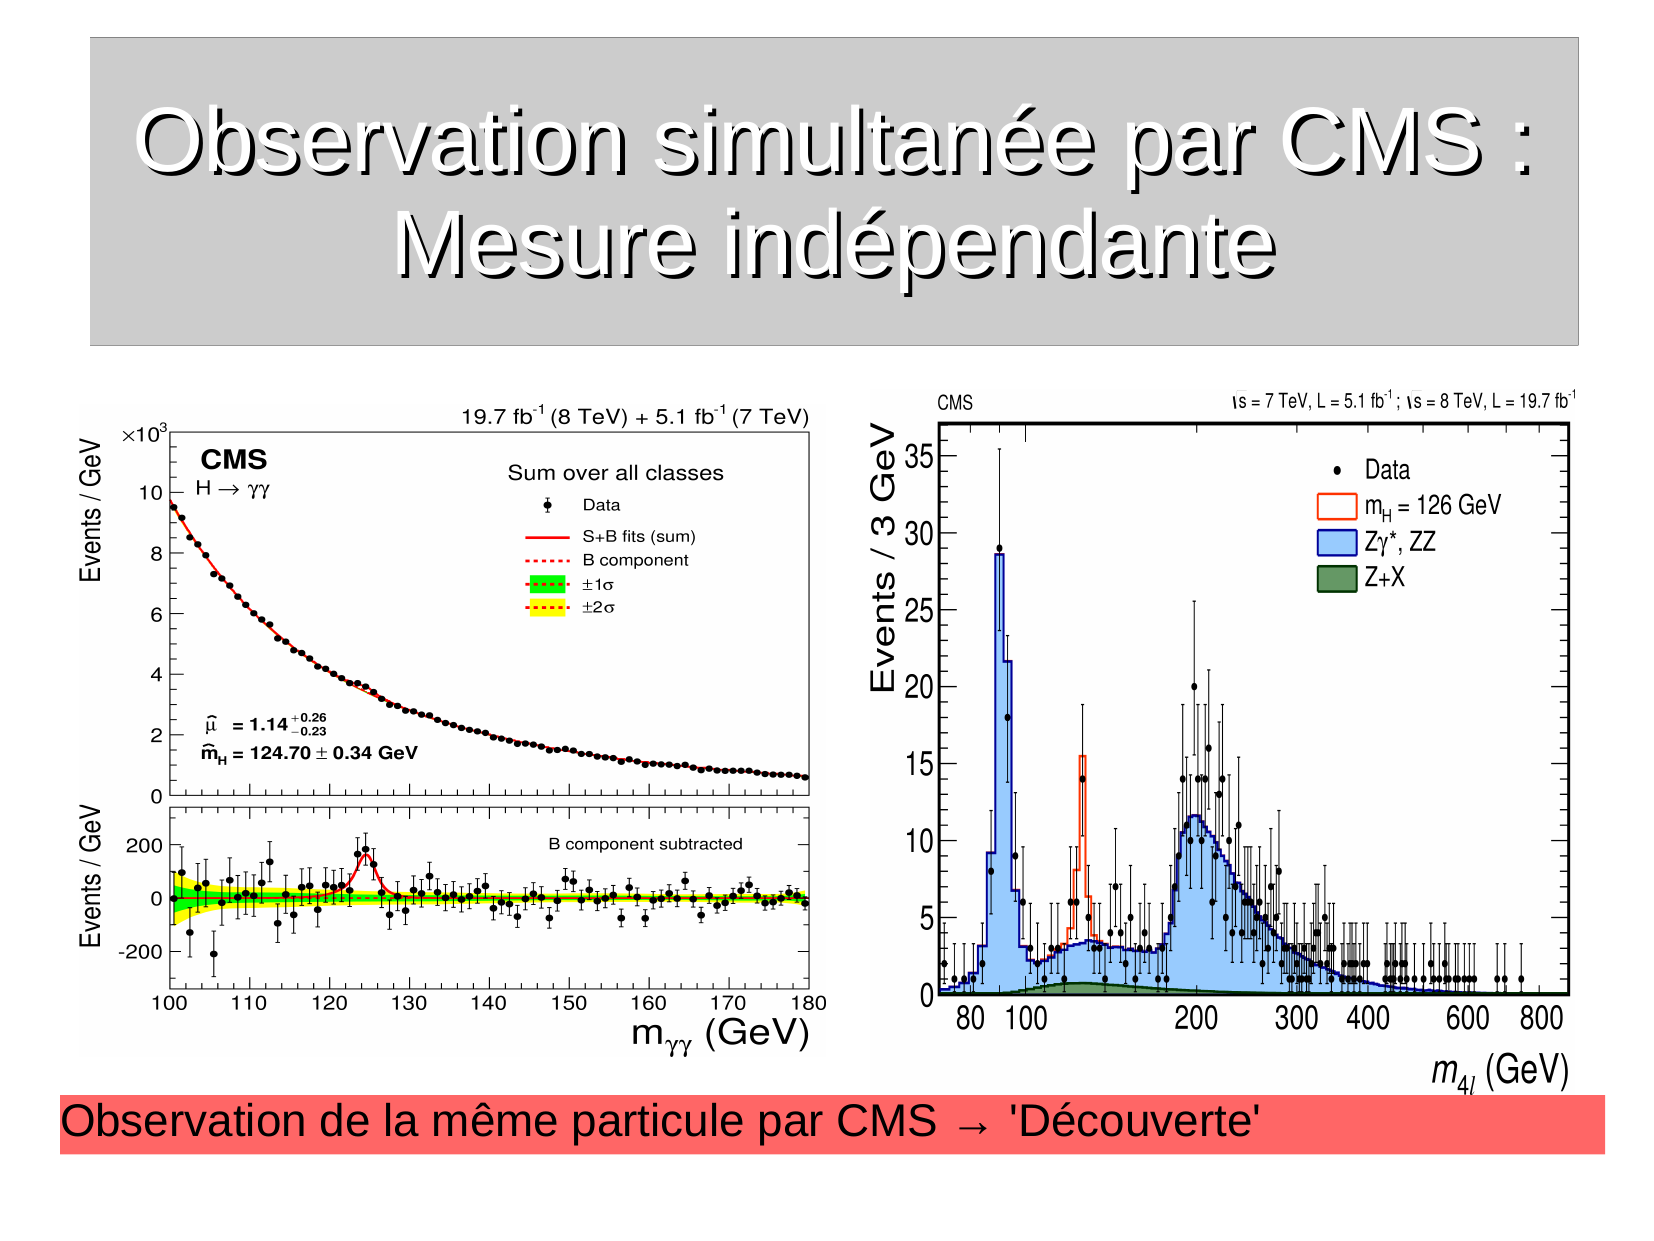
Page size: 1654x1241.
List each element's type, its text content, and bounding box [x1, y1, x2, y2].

picture [79, 404, 826, 1057]
picture [870, 389, 1575, 1095]
list Observation de la même particule par CMS → 'Découverte' [60, 1095, 1606, 1155]
title Observation simultanée par CMS : Mesure indépendante [90, 37, 1579, 346]
